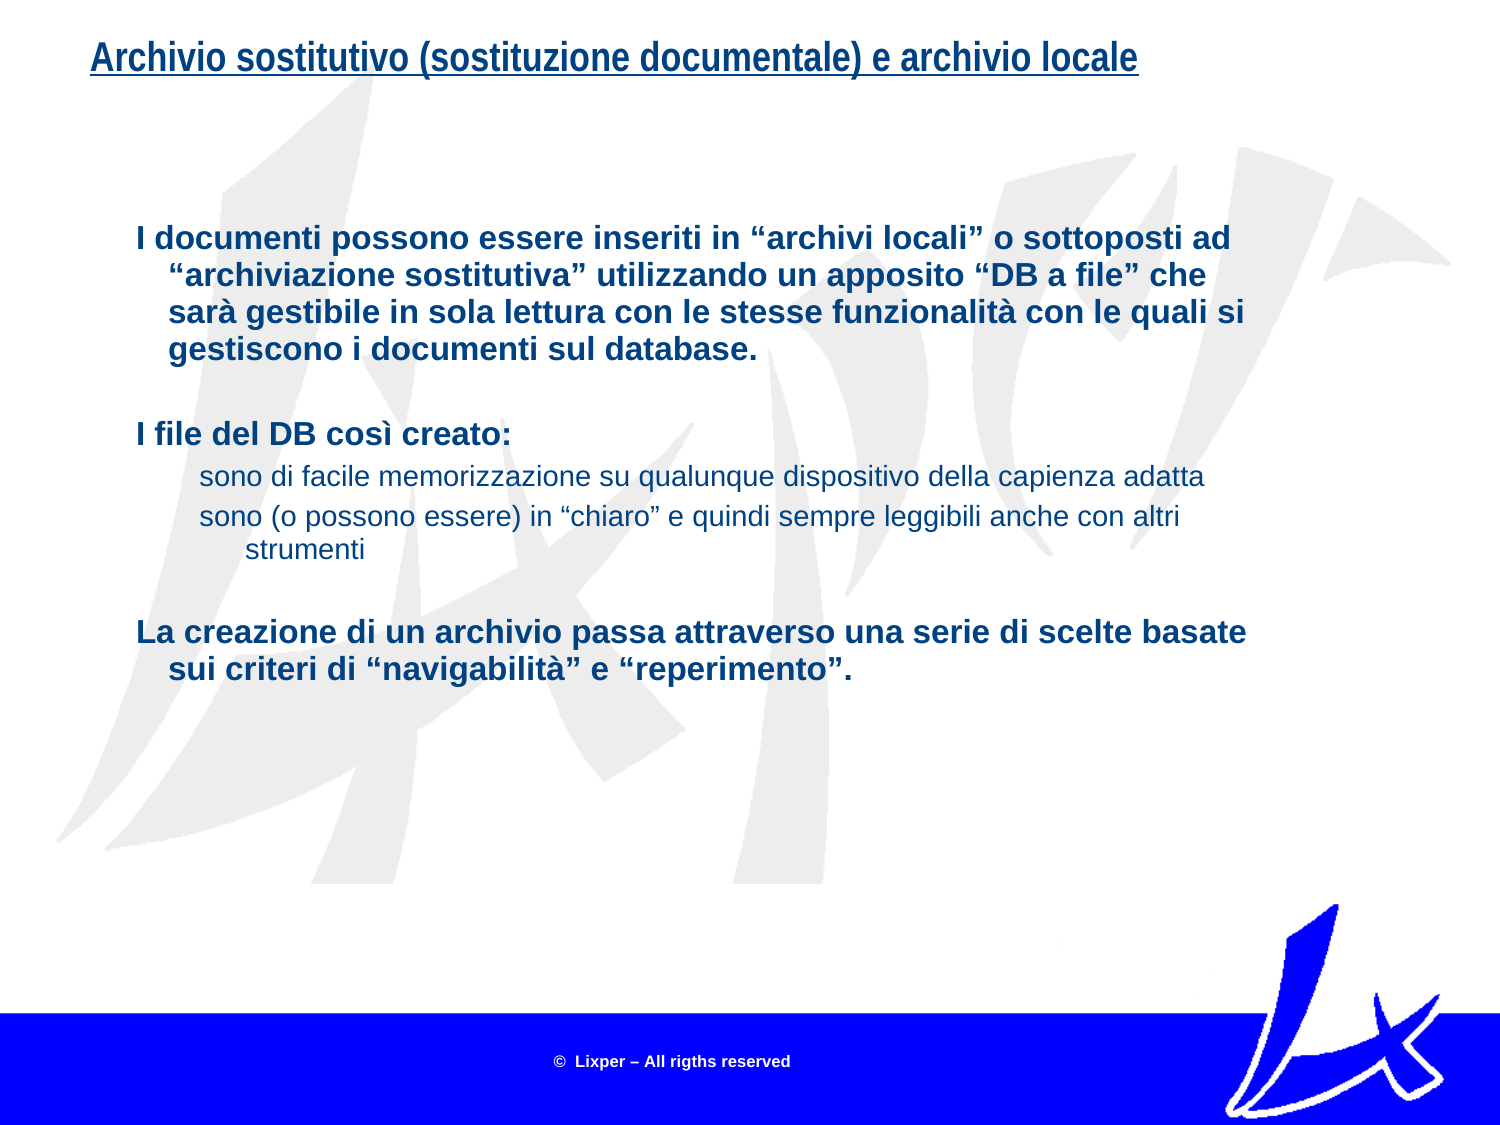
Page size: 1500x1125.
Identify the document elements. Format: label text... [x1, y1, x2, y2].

title Archivio sostitutivo (sostituzione documentale) e archivio locale [74, 33, 1455, 112]
list I documenti possono essere inseriti in “archivi locali” o sottoposti ad “archiviazione sostitutiva” utilizzando un apposito “DB a file” che sarà gestibile in sola lettura con le stesse funzionalità con le quali si gestiscono i documenti sul database. I file del DB così creato: sono di facile memorizzazione su qualunque dispositivo della capienza adatta sono (o possono essere) in “chiaro” e quindi sempre leggibili anche con altri strumenti La creazione di un archivio passa attraverso una serie di scelte basate sui criteri di “navigabilità” e “reperimento”. [121, 211, 1300, 837]
picture [0, 0, 1500, 1125]
